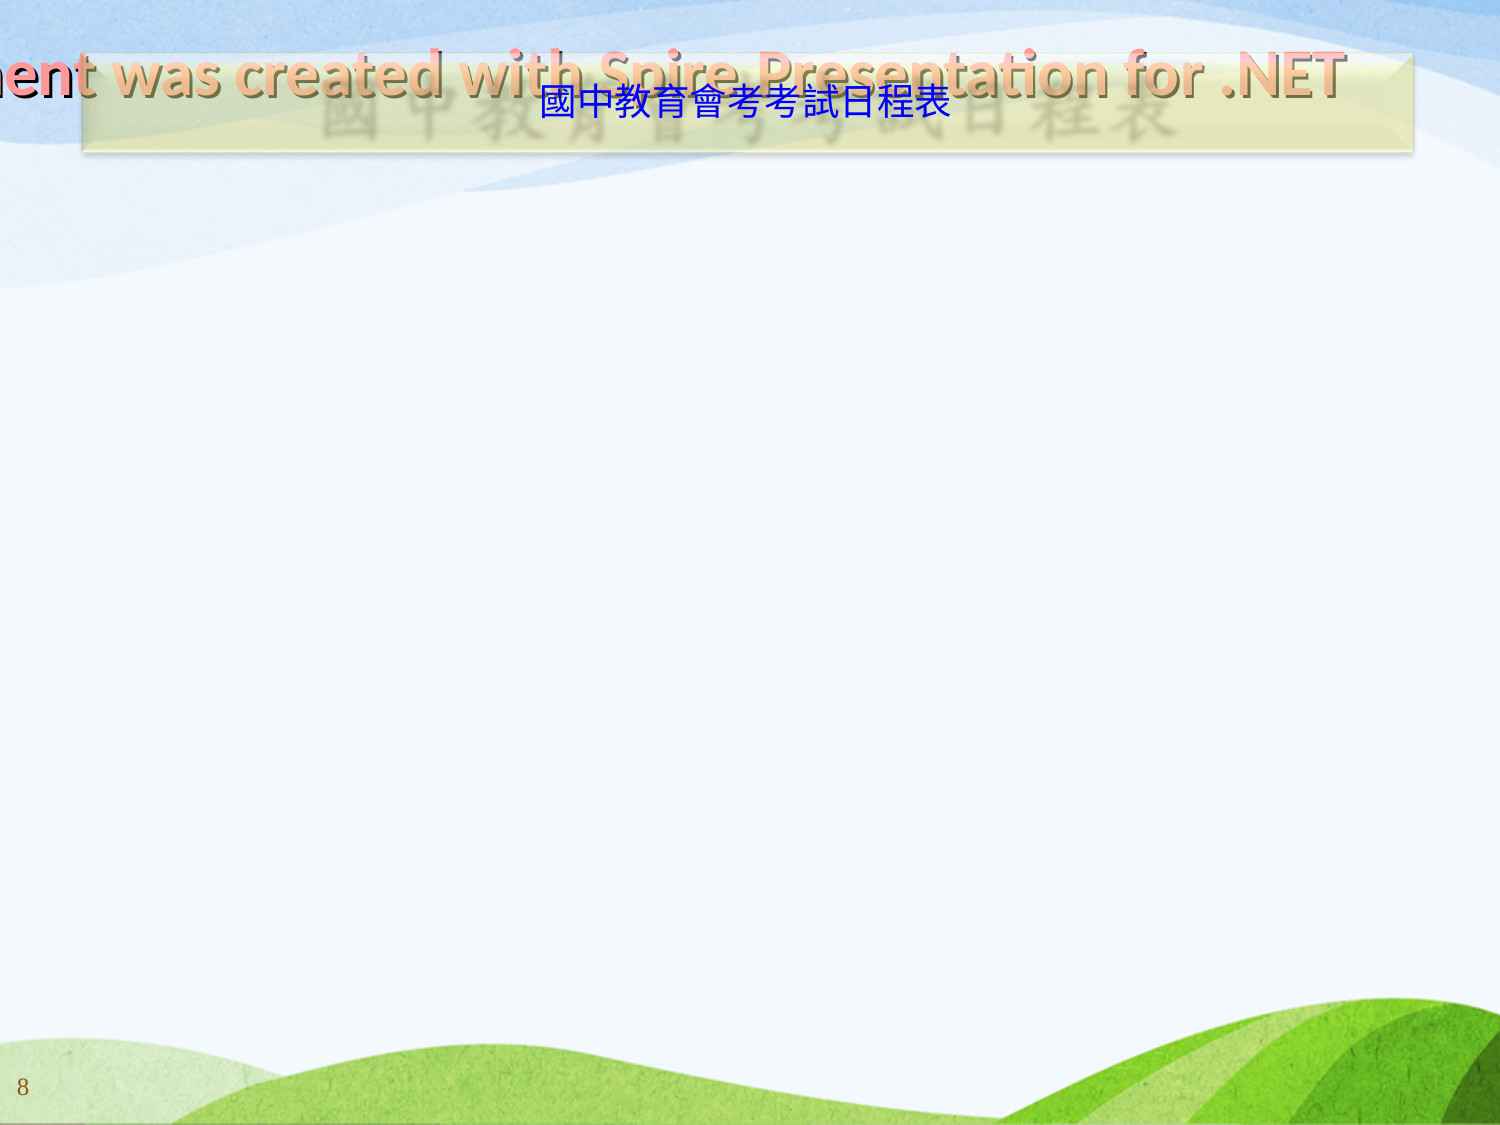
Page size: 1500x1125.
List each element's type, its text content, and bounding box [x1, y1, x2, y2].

picture [0, 0, 1500, 1125]
text_box 國中教育會考考試日程表 [81, 52, 1411, 151]
text_box 8 [2, 1068, 96, 1107]
